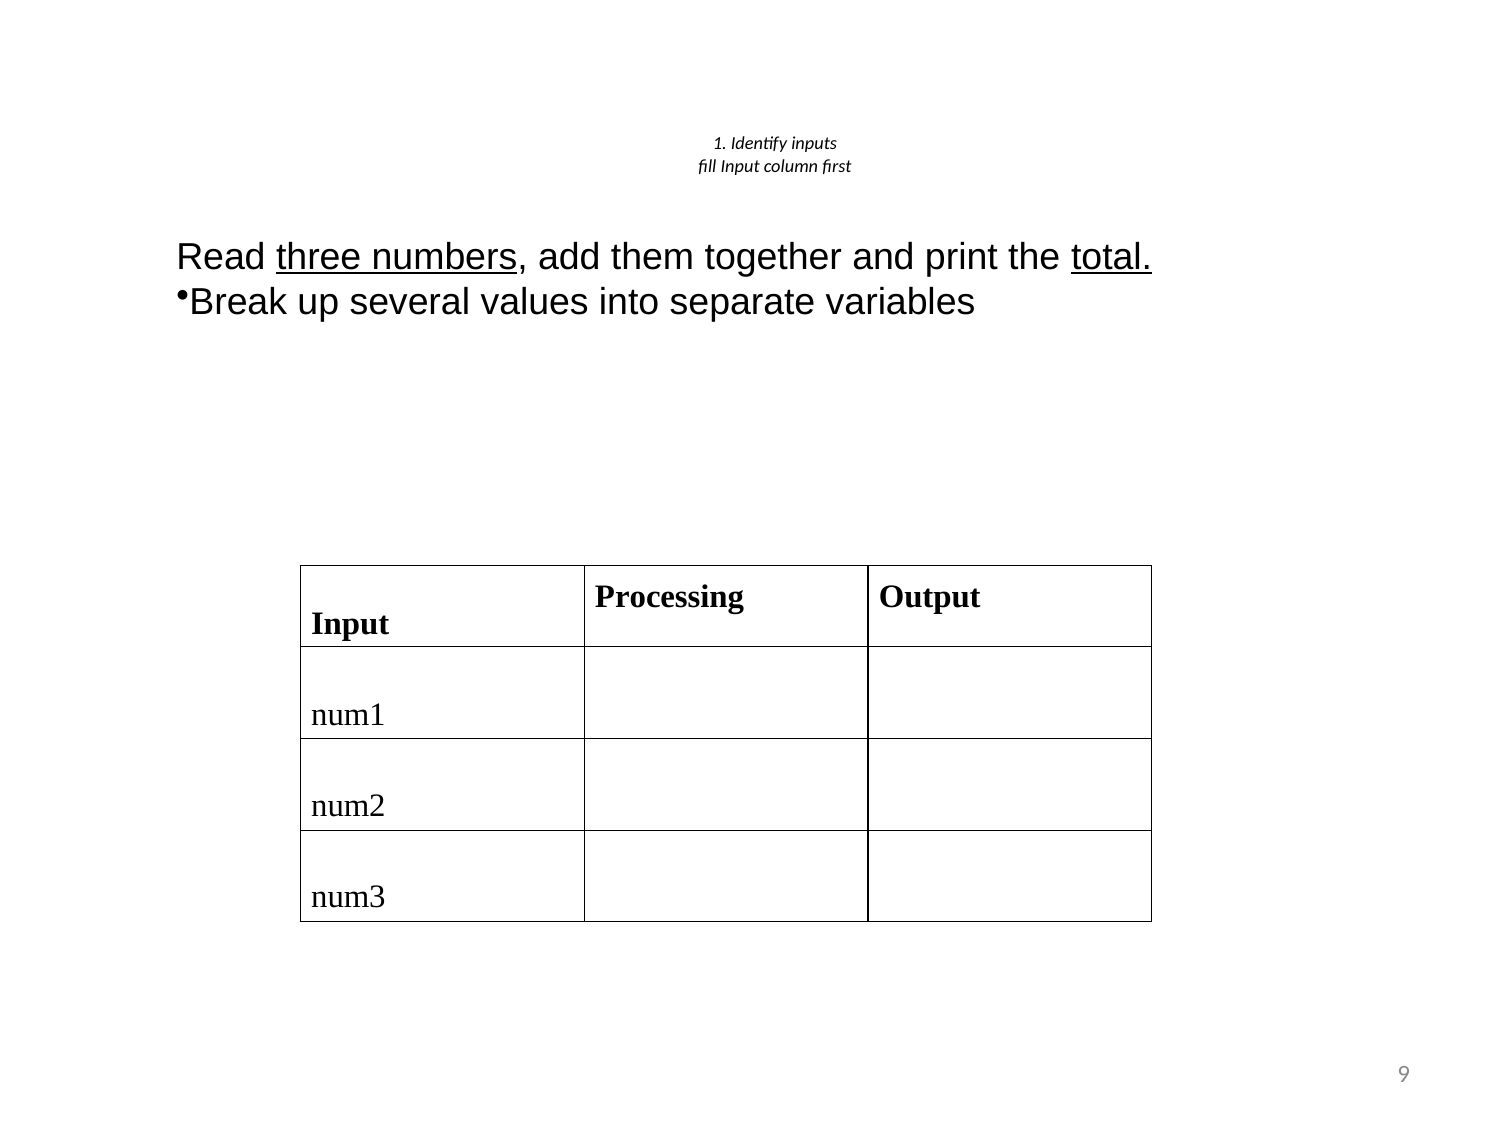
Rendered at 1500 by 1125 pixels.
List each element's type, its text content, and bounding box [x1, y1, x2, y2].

chart [288, 565, 1247, 945]
text_box Read three numbers, add them together and print the total. Break up several values into separate variables [161, 224, 1378, 375]
title 1. Identify inputs fill Input column first [112, 99, 1438, 225]
slide_number <number> [1074, 1042, 1425, 1103]
